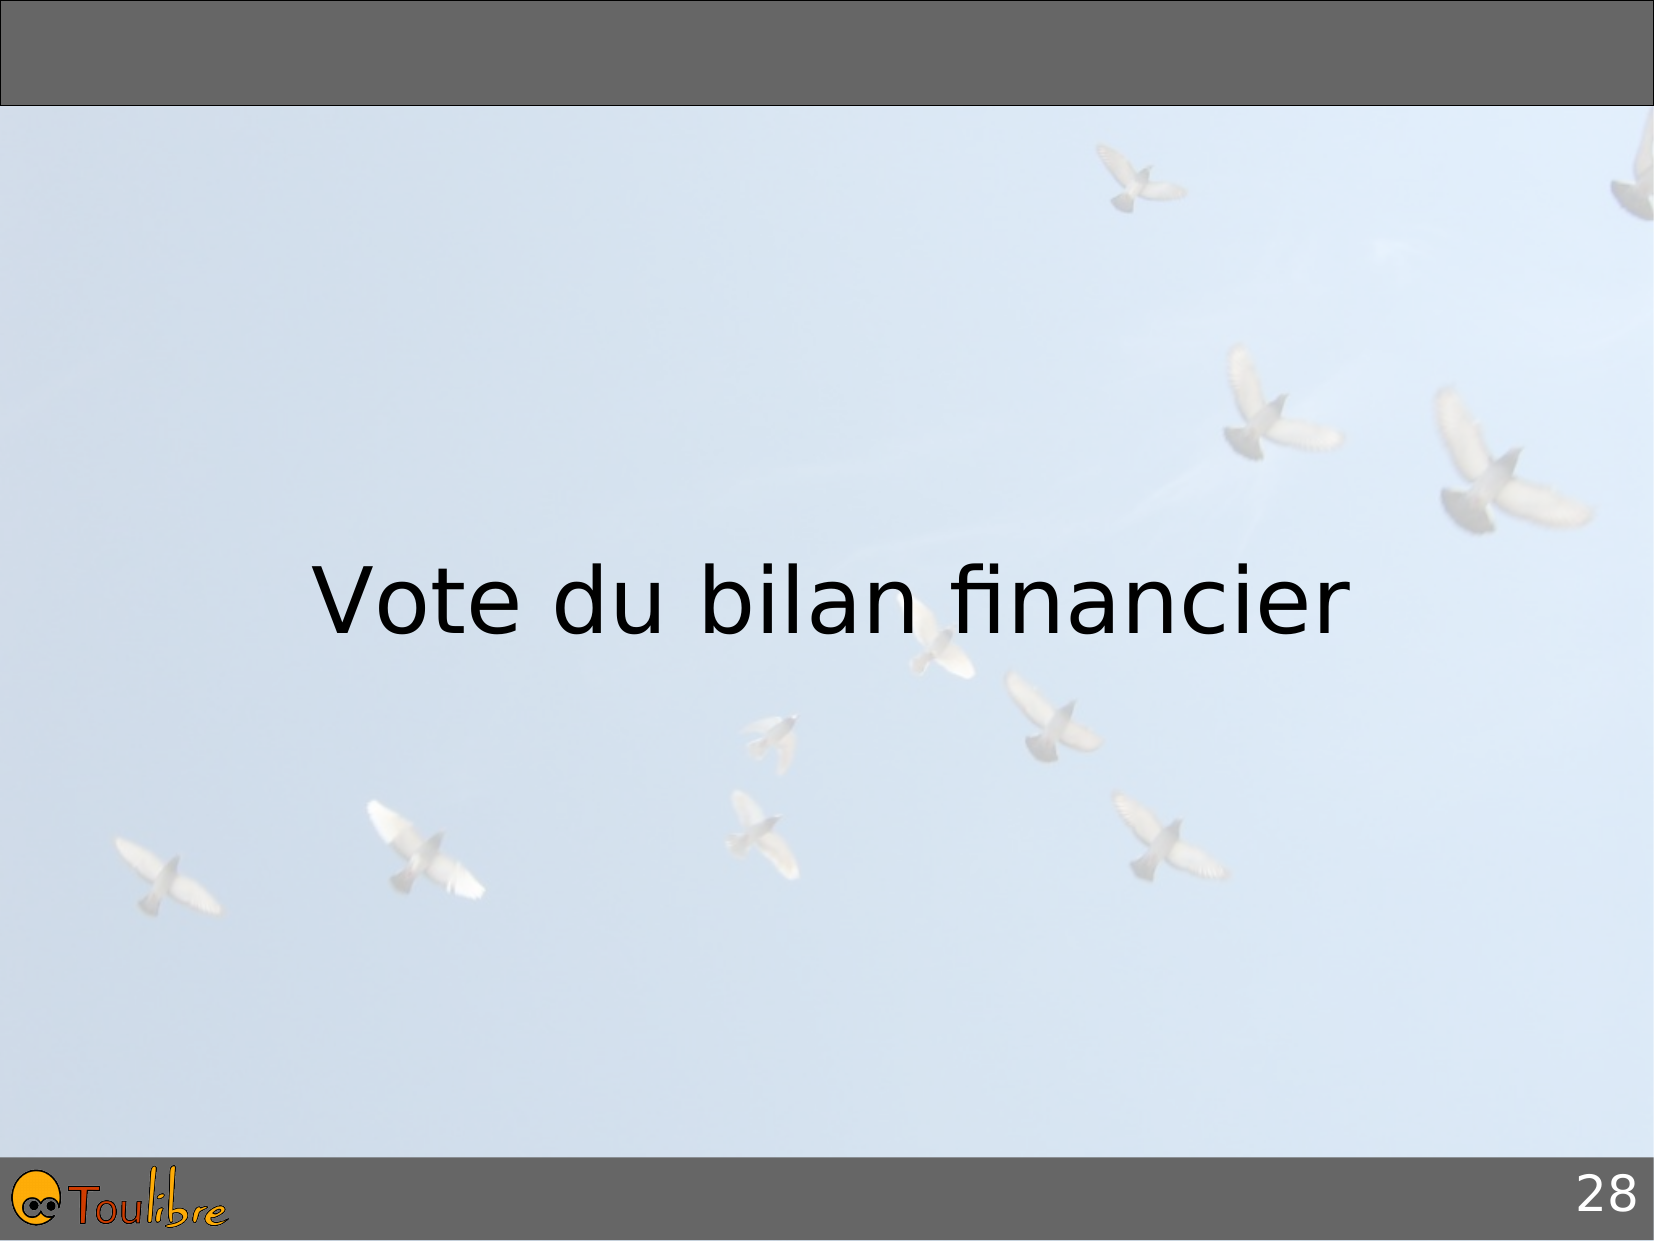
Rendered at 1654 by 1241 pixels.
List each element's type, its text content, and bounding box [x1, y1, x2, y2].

picture [11, 1165, 229, 1228]
title Vote du bilan financier [87, 506, 1576, 699]
